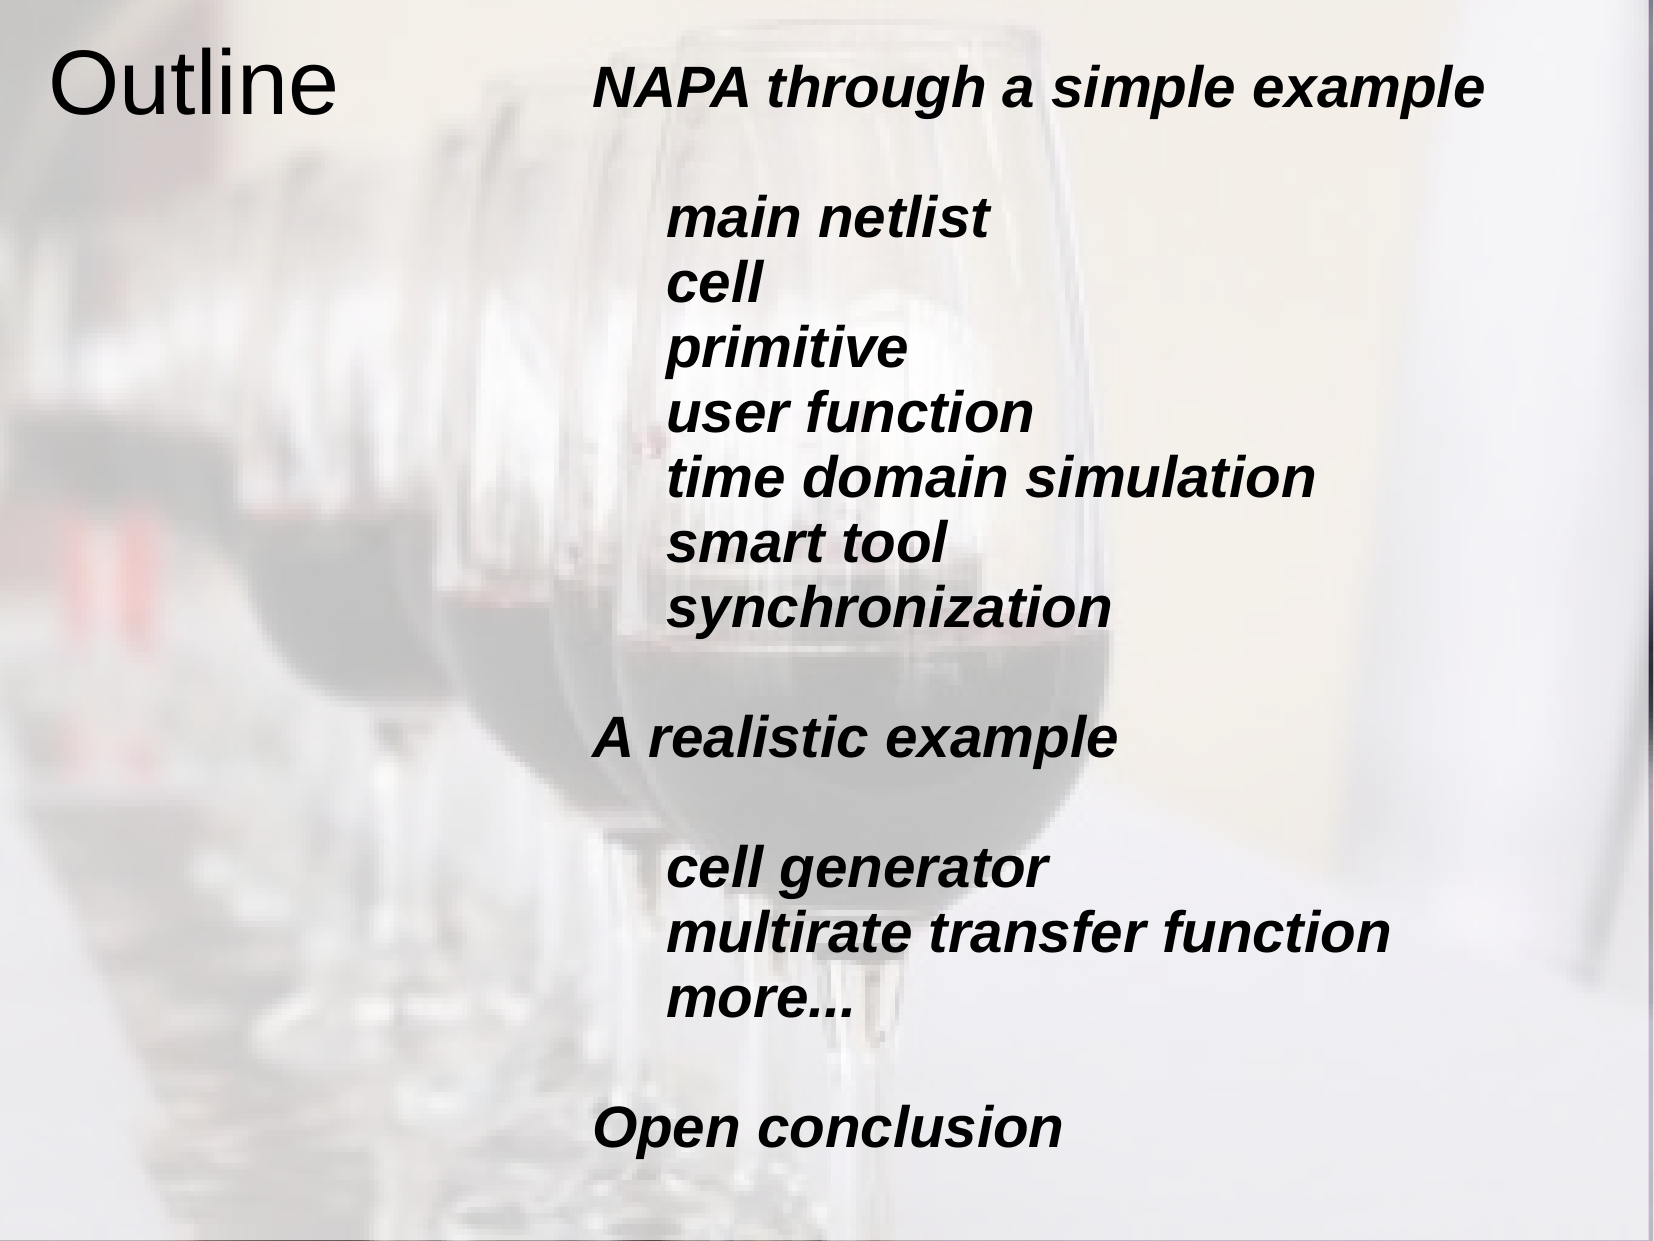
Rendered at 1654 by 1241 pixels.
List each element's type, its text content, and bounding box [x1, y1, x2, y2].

picture [1649, 0, 1654, 1241]
text_box NAPA through a simple example main netlist cell primitive user function time domain simulation smart tool synchronization A realistic example cell generator multirate transfer function more... Open conclusion [577, 47, 1502, 1189]
text_box Outline [34, 23, 355, 142]
text_box [0, 0, 1649, 1241]
